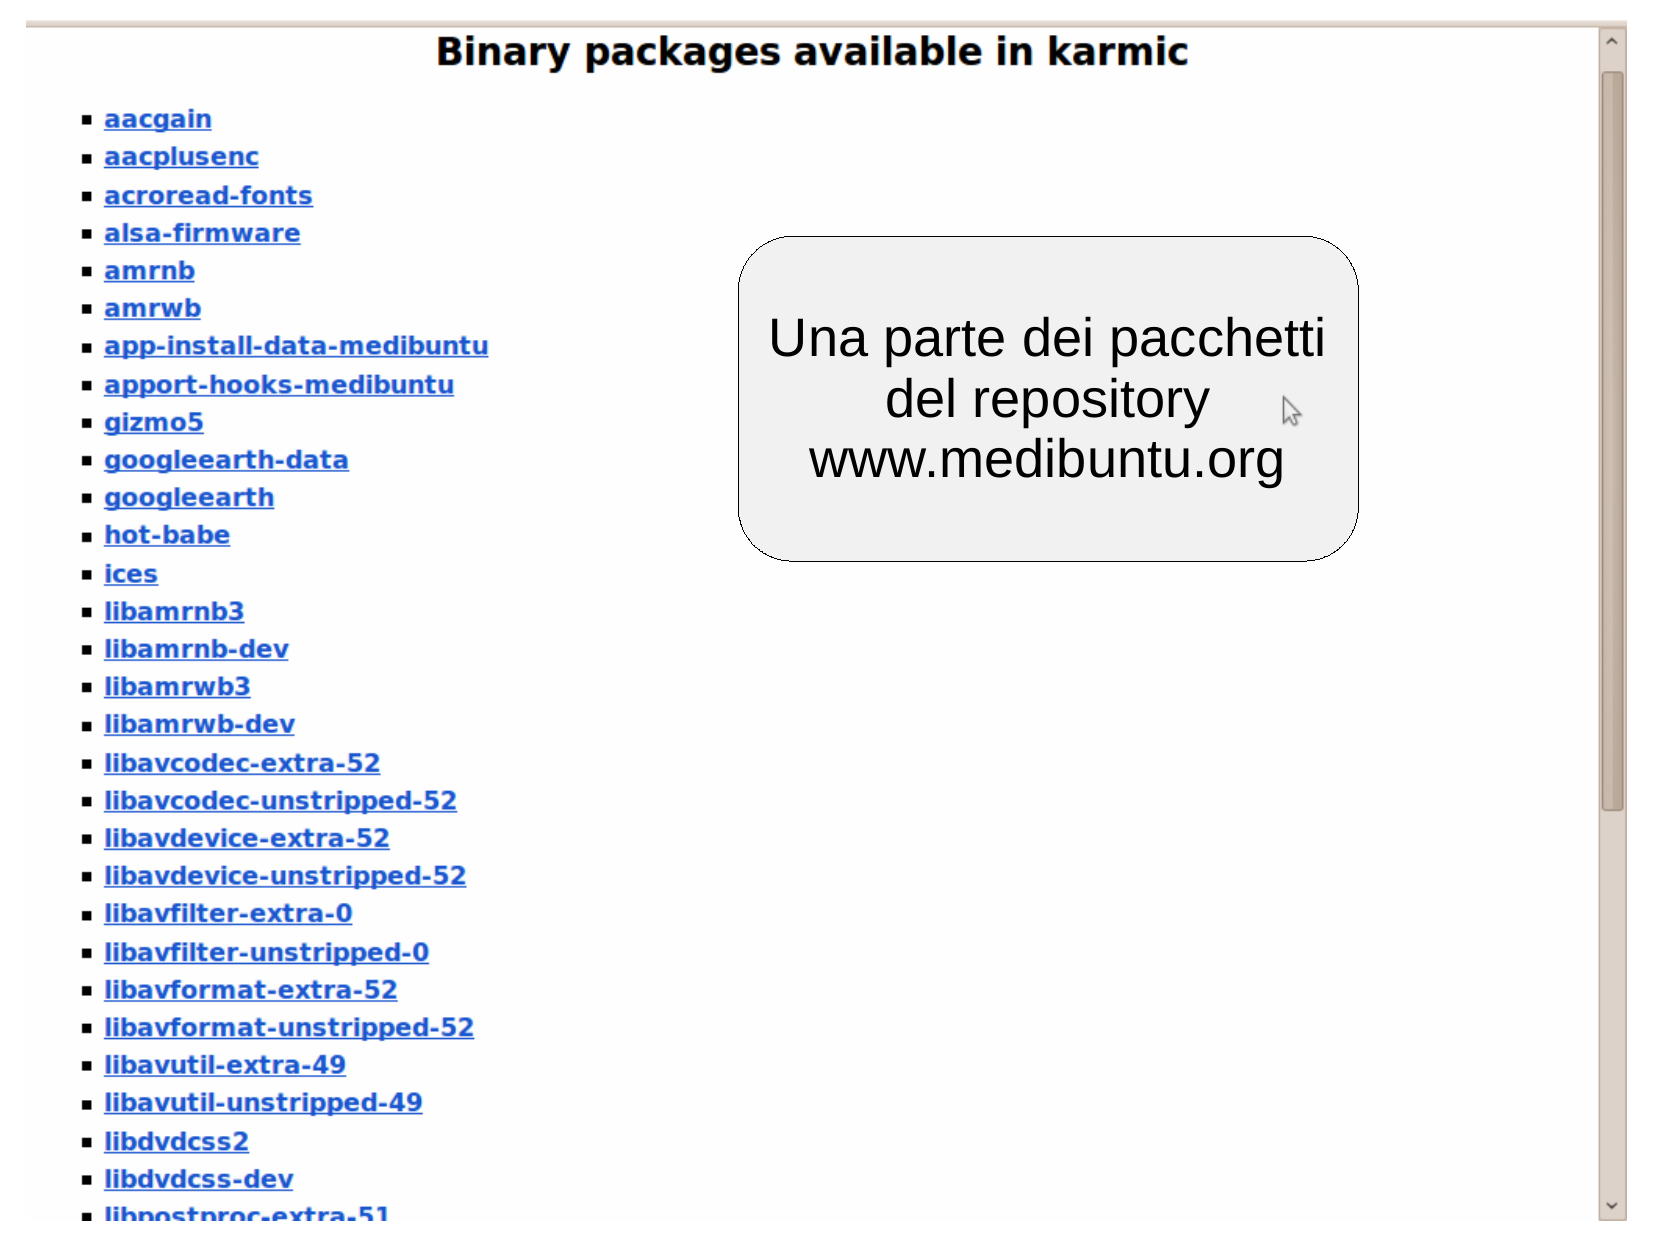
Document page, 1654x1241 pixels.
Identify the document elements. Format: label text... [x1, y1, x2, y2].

picture [0, 0, 1654, 1241]
text_box Una parte dei pacchetti del repository www.medibuntu.org [738, 236, 1359, 562]
